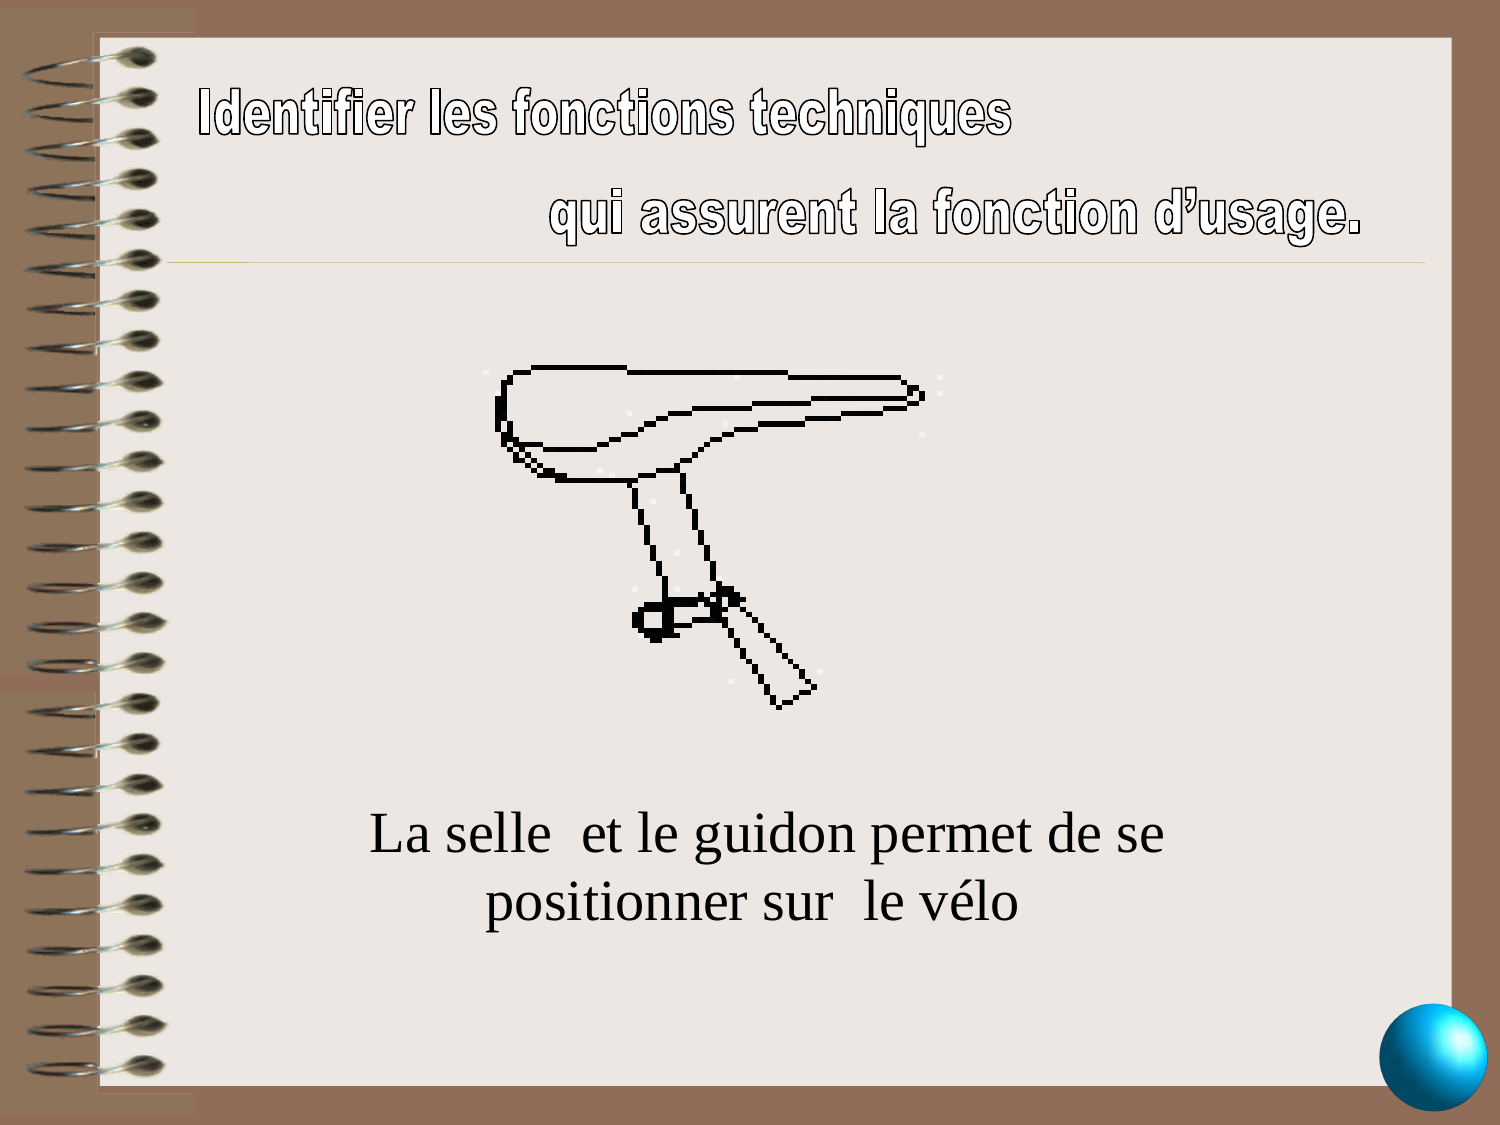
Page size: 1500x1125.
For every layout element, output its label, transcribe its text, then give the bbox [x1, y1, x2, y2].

text_box [1199, 200, 1225, 235]
text_box [1065, 200, 1076, 234]
text_box [273, 99, 298, 134]
text_box [200, 88, 210, 134]
text_box [638, 100, 648, 134]
text_box [798, 99, 826, 135]
text_box [322, 88, 332, 97]
text_box [809, 199, 835, 234]
text_box [1043, 188, 1062, 234]
text_box [397, 99, 415, 134]
text_box [728, 200, 754, 235]
text_box [709, 99, 734, 135]
text_box [472, 99, 497, 135]
text_box [641, 199, 669, 235]
text_box [699, 199, 725, 235]
text_box [778, 199, 806, 235]
text_box [838, 188, 857, 234]
text_box [617, 88, 635, 135]
text_box [986, 99, 1011, 135]
text_box [1257, 199, 1285, 235]
text_box [638, 88, 648, 97]
text_box [244, 99, 271, 135]
text_box [887, 100, 896, 134]
text_box [900, 99, 926, 147]
text_box [549, 199, 577, 246]
text_box [1349, 221, 1359, 233]
text_box [334, 87, 363, 134]
text_box [828, 88, 853, 134]
picture [0, 8, 194, 674]
text_box [651, 99, 678, 135]
text_box [531, 99, 558, 135]
text_box [952, 199, 980, 235]
text_box [750, 88, 768, 135]
text_box [431, 88, 440, 134]
text_box [612, 188, 622, 197]
text_box [1317, 199, 1346, 235]
text_box [930, 100, 955, 135]
text_box [671, 199, 697, 235]
text_box [984, 199, 1010, 234]
text_box [1111, 199, 1137, 234]
text_box [1065, 188, 1076, 197]
text_box [561, 99, 586, 134]
text_box [1185, 187, 1196, 213]
text_box [887, 88, 896, 97]
text_box La selle et le guidon permet de se positionner sur le vélo [324, 797, 1211, 932]
text_box [322, 100, 332, 134]
text_box [512, 87, 531, 134]
text_box [958, 99, 985, 135]
text_box [857, 99, 882, 134]
text_box [1287, 199, 1314, 247]
text_box [1228, 199, 1254, 235]
text_box [366, 99, 394, 135]
text_box [1079, 199, 1107, 235]
picture [0, 692, 194, 1115]
text_box [581, 200, 607, 235]
text_box [1155, 188, 1182, 234]
text_box [612, 200, 622, 234]
text_box [933, 187, 953, 234]
text_box [681, 99, 706, 134]
text_box [353, 100, 363, 134]
picture [472, 324, 949, 721]
text_box [759, 199, 778, 234]
text_box [588, 99, 615, 135]
text_box [1013, 199, 1042, 235]
text_box [214, 88, 240, 135]
text_box [889, 199, 917, 235]
text_box [876, 188, 885, 233]
text_box [769, 99, 797, 135]
text_box [444, 99, 471, 135]
text_box [301, 88, 319, 135]
